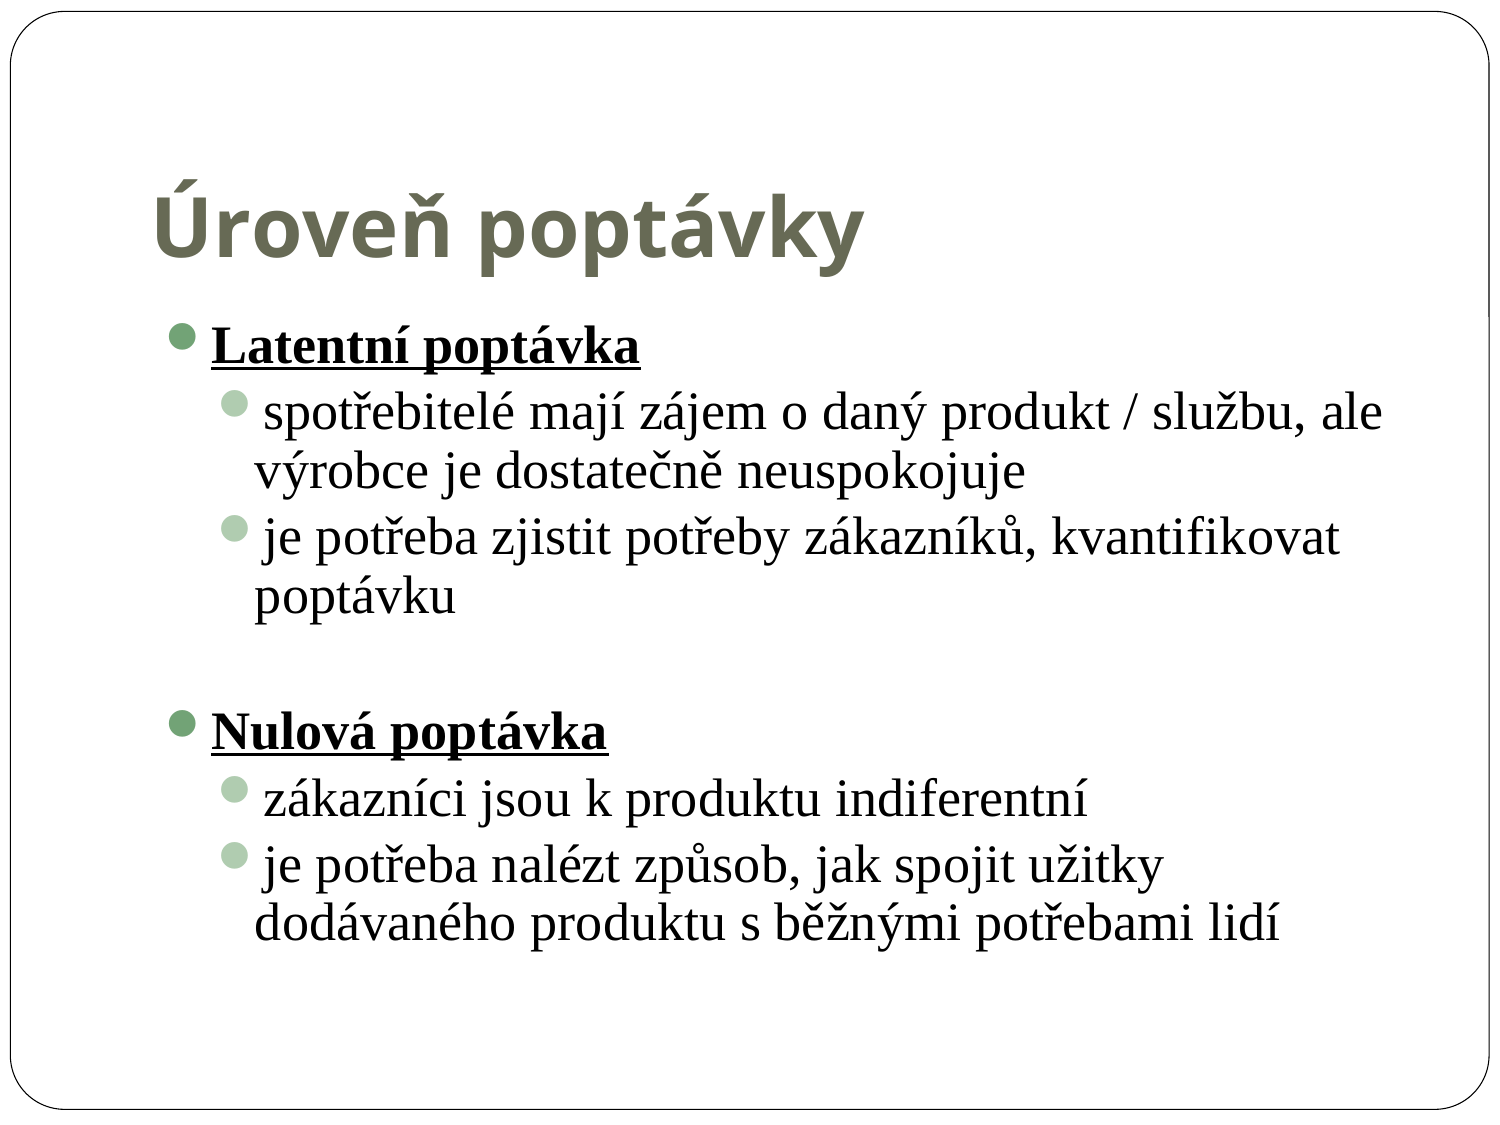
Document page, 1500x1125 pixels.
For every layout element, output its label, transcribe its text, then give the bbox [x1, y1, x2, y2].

title Úroveň poptávky [135, 101, 1411, 290]
list Latentní poptávka spotřebitelé mají zájem o daný produkt / službu, ale výrobce je dostatečně neuspokojuje je potřeba zjistit potřeby zákazníků, kvantifikovat poptávku Nulová poptávka zákazníci jsou k produktu indiferentní je potřeba nalézt způsob, jak spojit užitky dodávaného produktu s běžnými potřebami lidí [150, 237, 1426, 1125]
